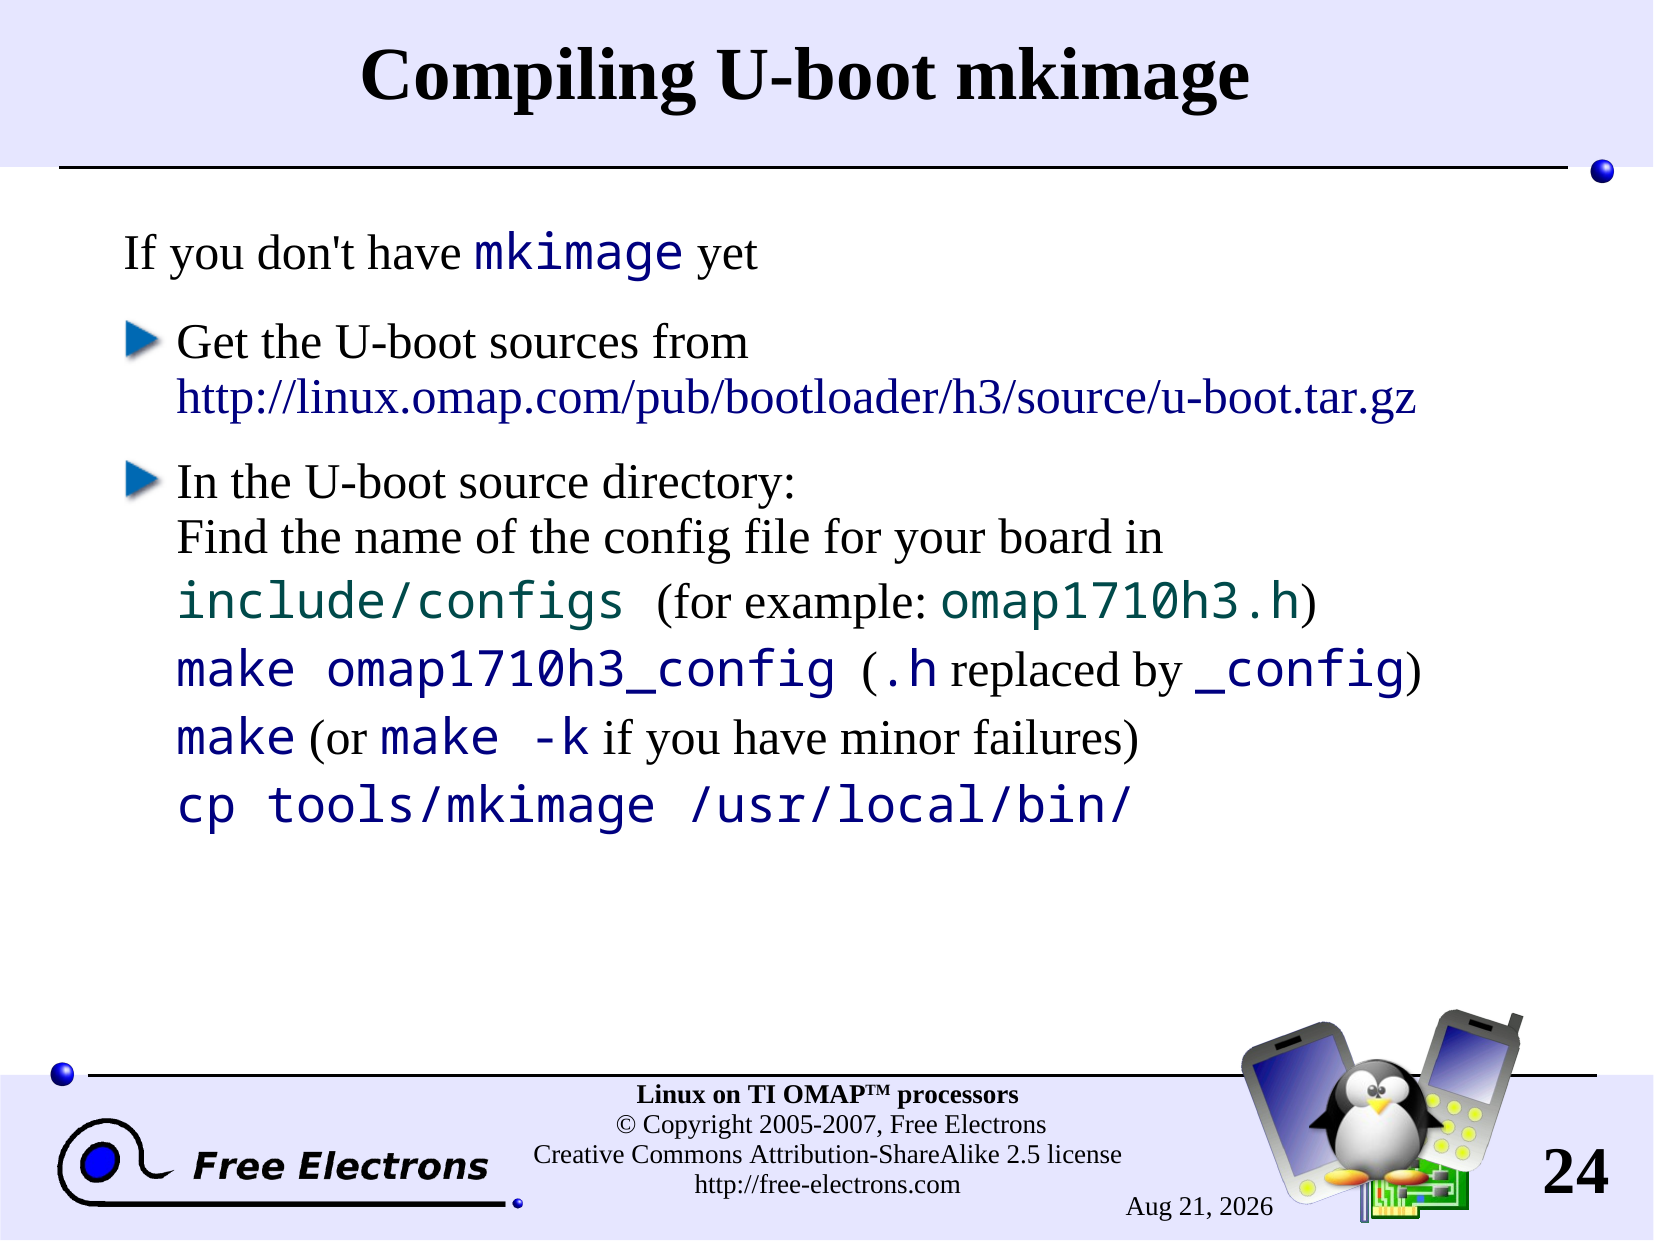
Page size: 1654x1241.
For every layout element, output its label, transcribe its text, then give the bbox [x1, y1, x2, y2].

title Compiling U-boot mkimage [60, 25, 1551, 124]
picture [50, 1107, 527, 1216]
picture [1231, 1007, 1538, 1241]
list If you don't have mkimage yet Get the U-boot sources from http://linux.omap.com/pub/bootloader/h3/source/u-boot.tar.gz In the U-boot source directory: Find the name of the config file for your board in include/configs (for example: omap1710h3.h) make omap1710h3_config (.h replaced by _config) make (or make -k if you have minor failures) cp tools/mkimage /usr/local/bin/ [105, 216, 1518, 1066]
